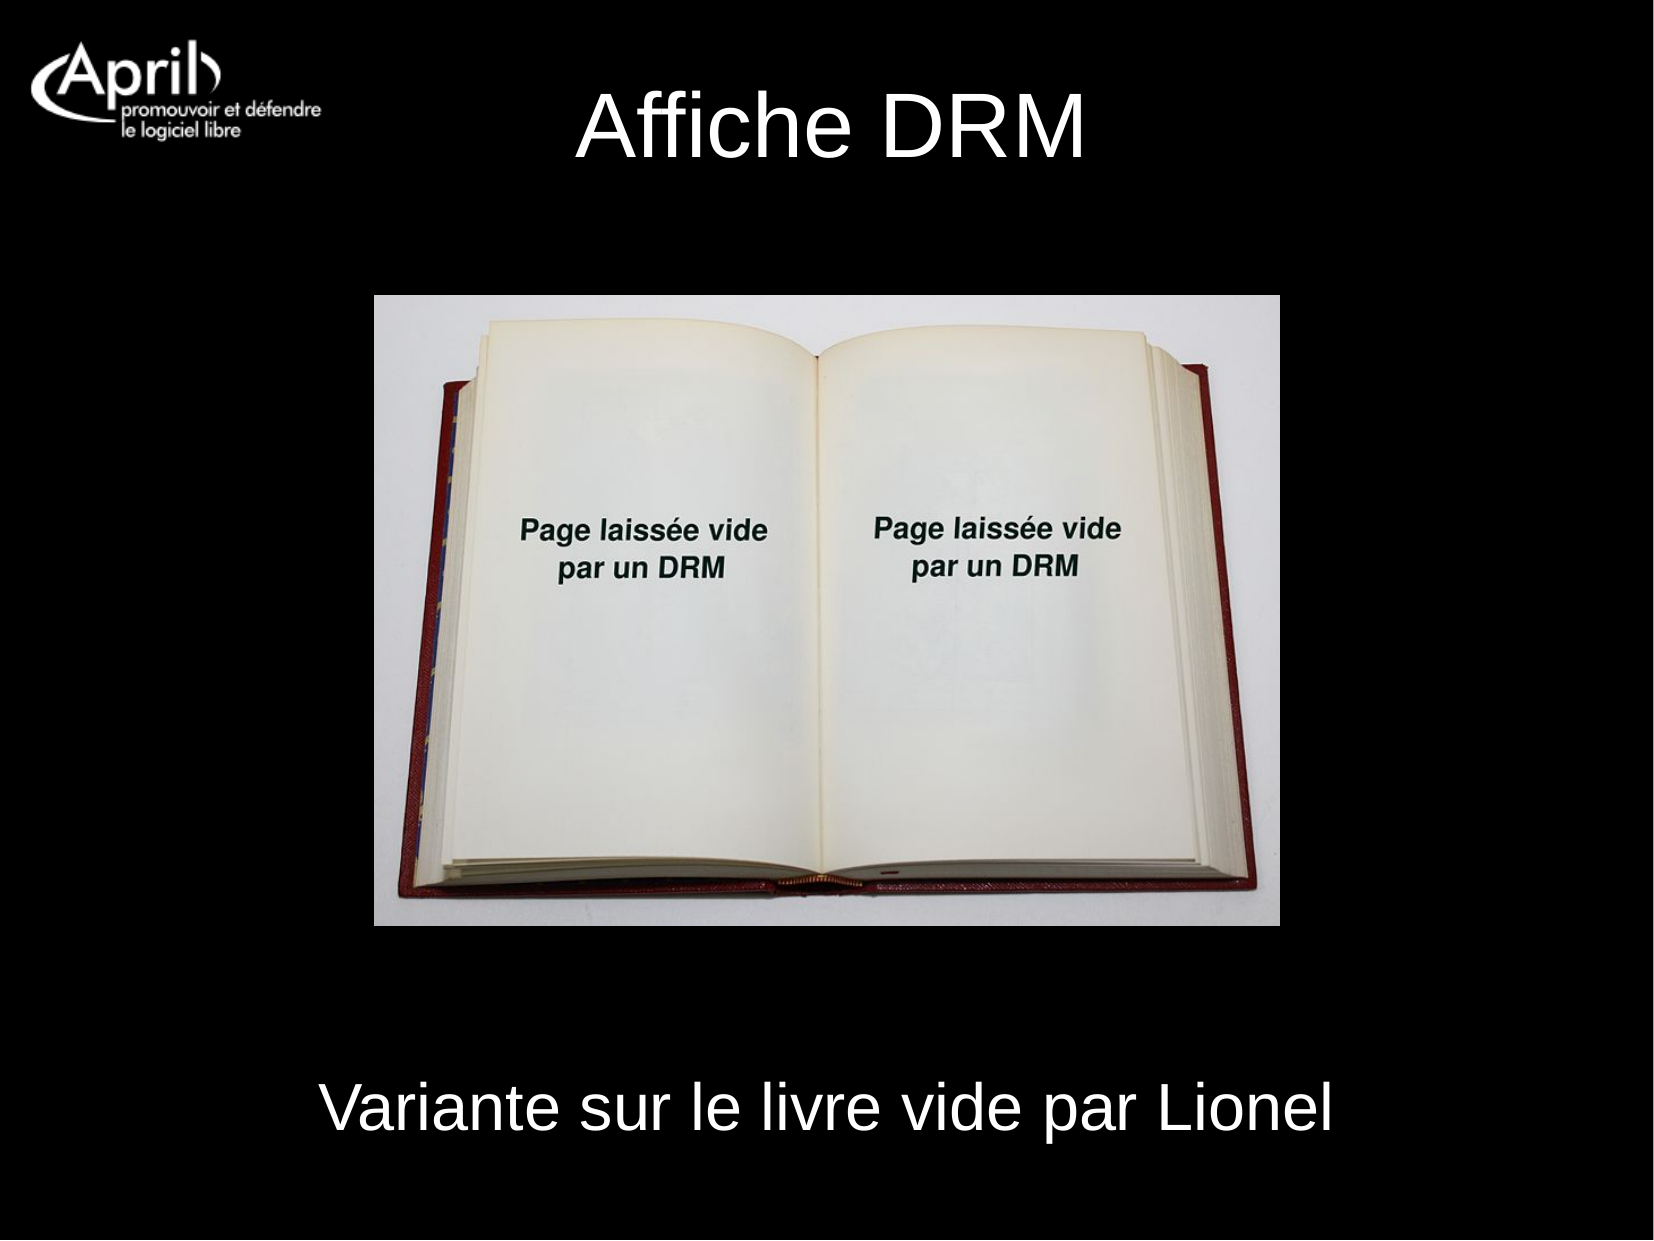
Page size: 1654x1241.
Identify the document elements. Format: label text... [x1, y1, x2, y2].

title Affiche DRM [88, 44, 1577, 207]
picture [27, 34, 325, 148]
text_box Variante sur le livre vide par Lionel [82, 1003, 1571, 1211]
picture [374, 295, 1280, 926]
